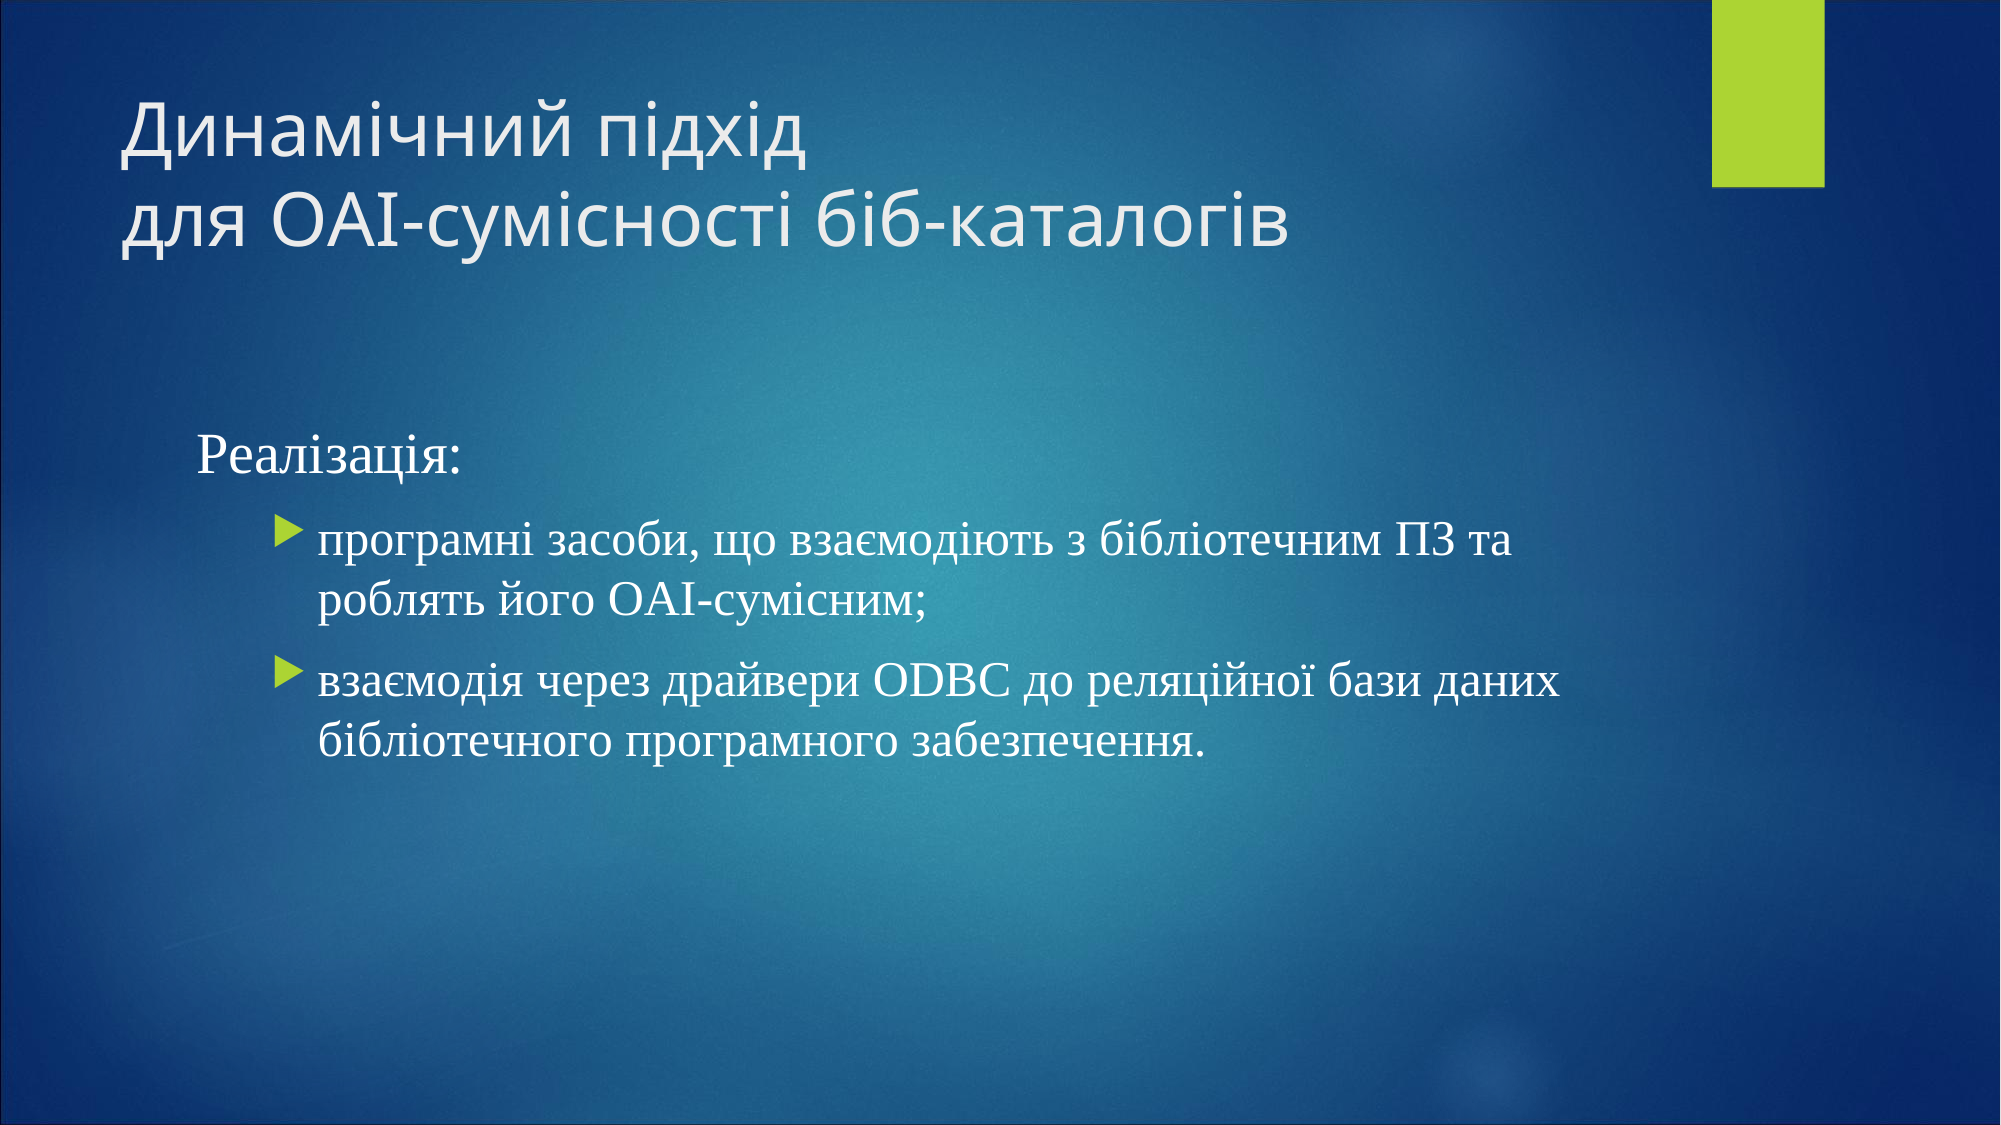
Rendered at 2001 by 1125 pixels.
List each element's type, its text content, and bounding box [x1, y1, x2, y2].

list Реалізація: програмні засоби, що взаємодіють з бібліотечним ПЗ та роблять його OAI-сумісним; взаємодія через драйвери ODBC до реляційної бази даних бібліотечного програмного забезпечення. [180, 336, 1649, 1025]
picture [0, 0, 2001, 1125]
title Динамічний підхід для OAI-сумісності біб-каталогів [105, 74, 1649, 304]
